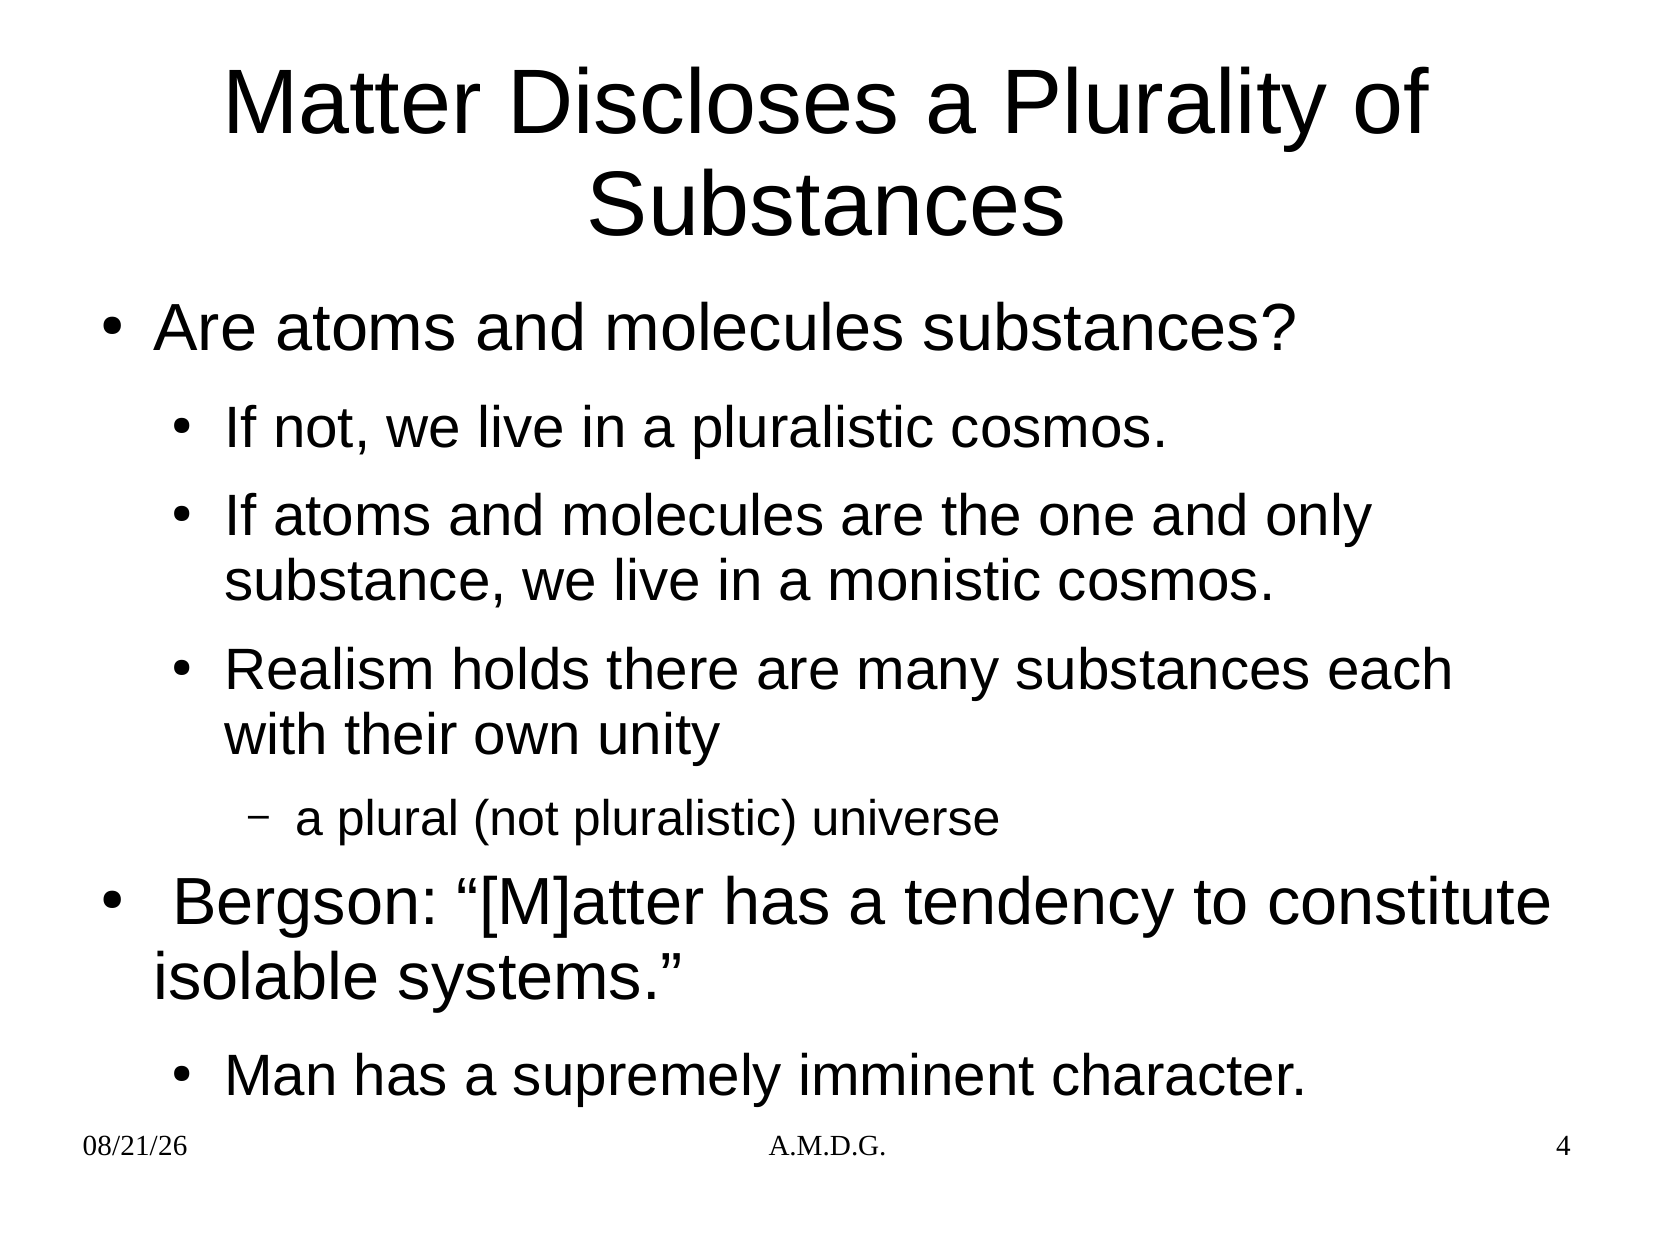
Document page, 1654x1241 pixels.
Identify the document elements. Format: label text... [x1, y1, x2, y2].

list Are atoms and molecules substances? If not, we live in a pluralistic cosmos. If atoms and molecules are the one and only substance, we live in a monistic cosmos. Realism holds there are many substances each with their own unity a plural (not pluralistic) universe Bergson: “[M]atter has a tendency to constitute isolable systems.” Man has a supremely imminent character. [82, 290, 1571, 1109]
title Matter Discloses a Plurality of Substances [82, 49, 1571, 257]
